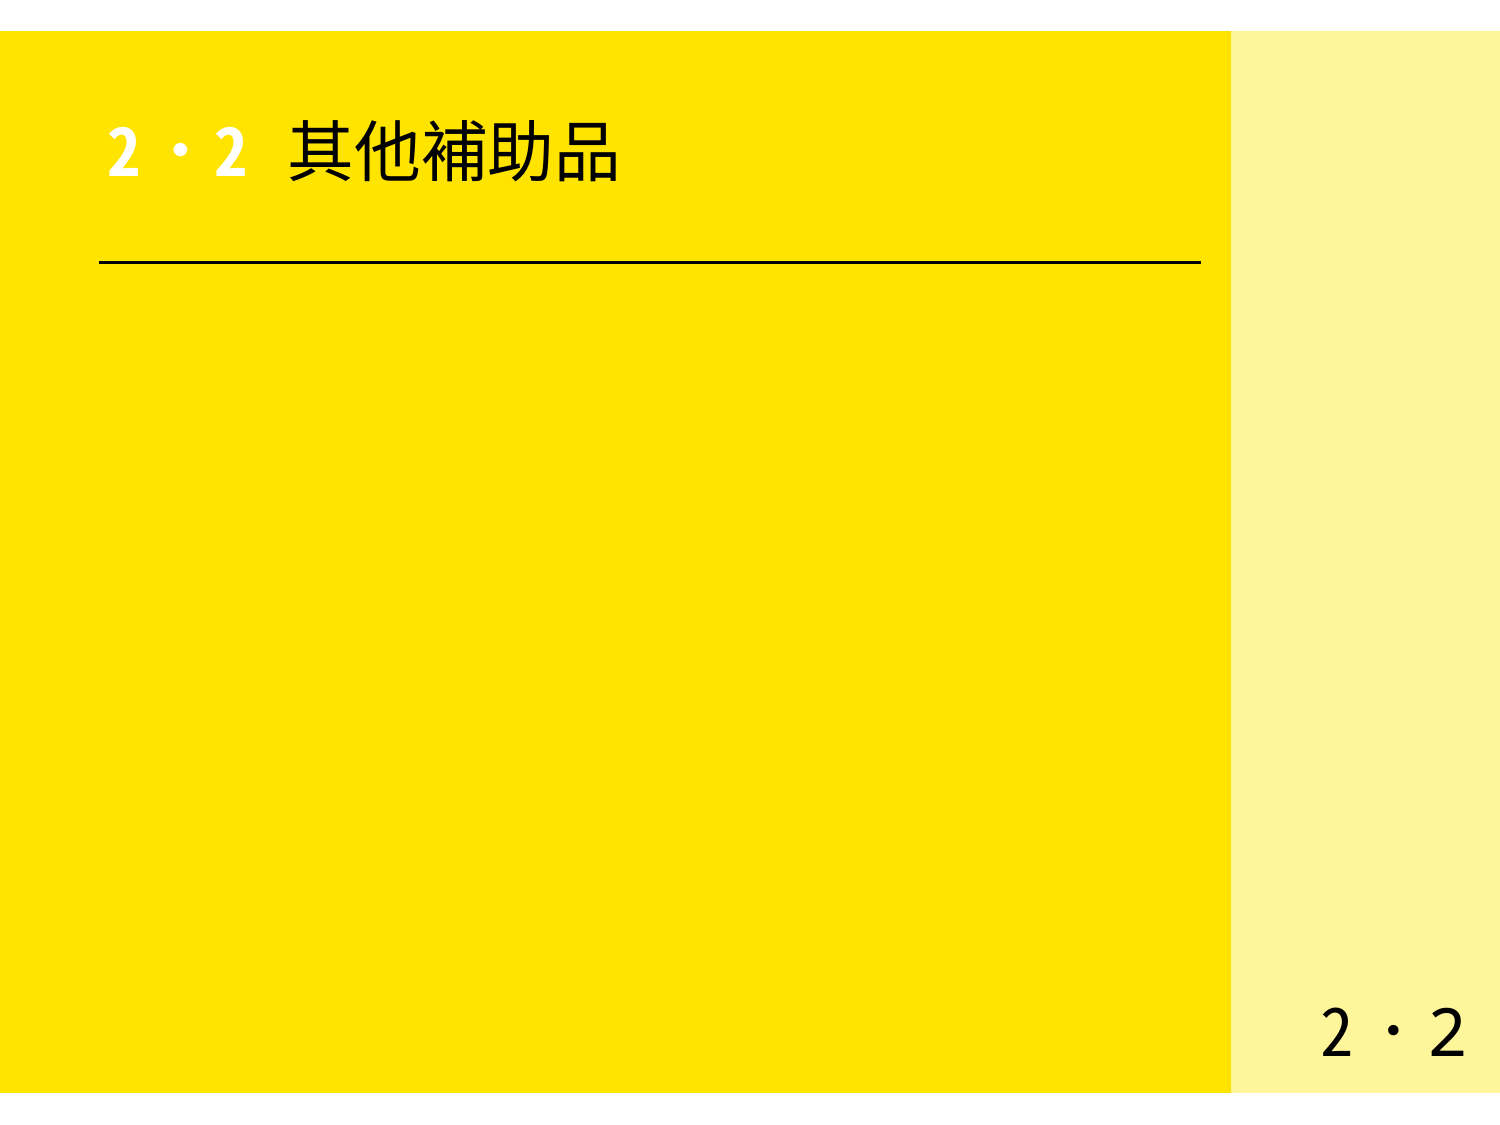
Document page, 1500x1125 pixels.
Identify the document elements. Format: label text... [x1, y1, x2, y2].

picture [0, 31, 1500, 1093]
text_box 2．2 [1250, 974, 1476, 1085]
text_box 2．2 其他補助品 [99, 49, 1201, 250]
